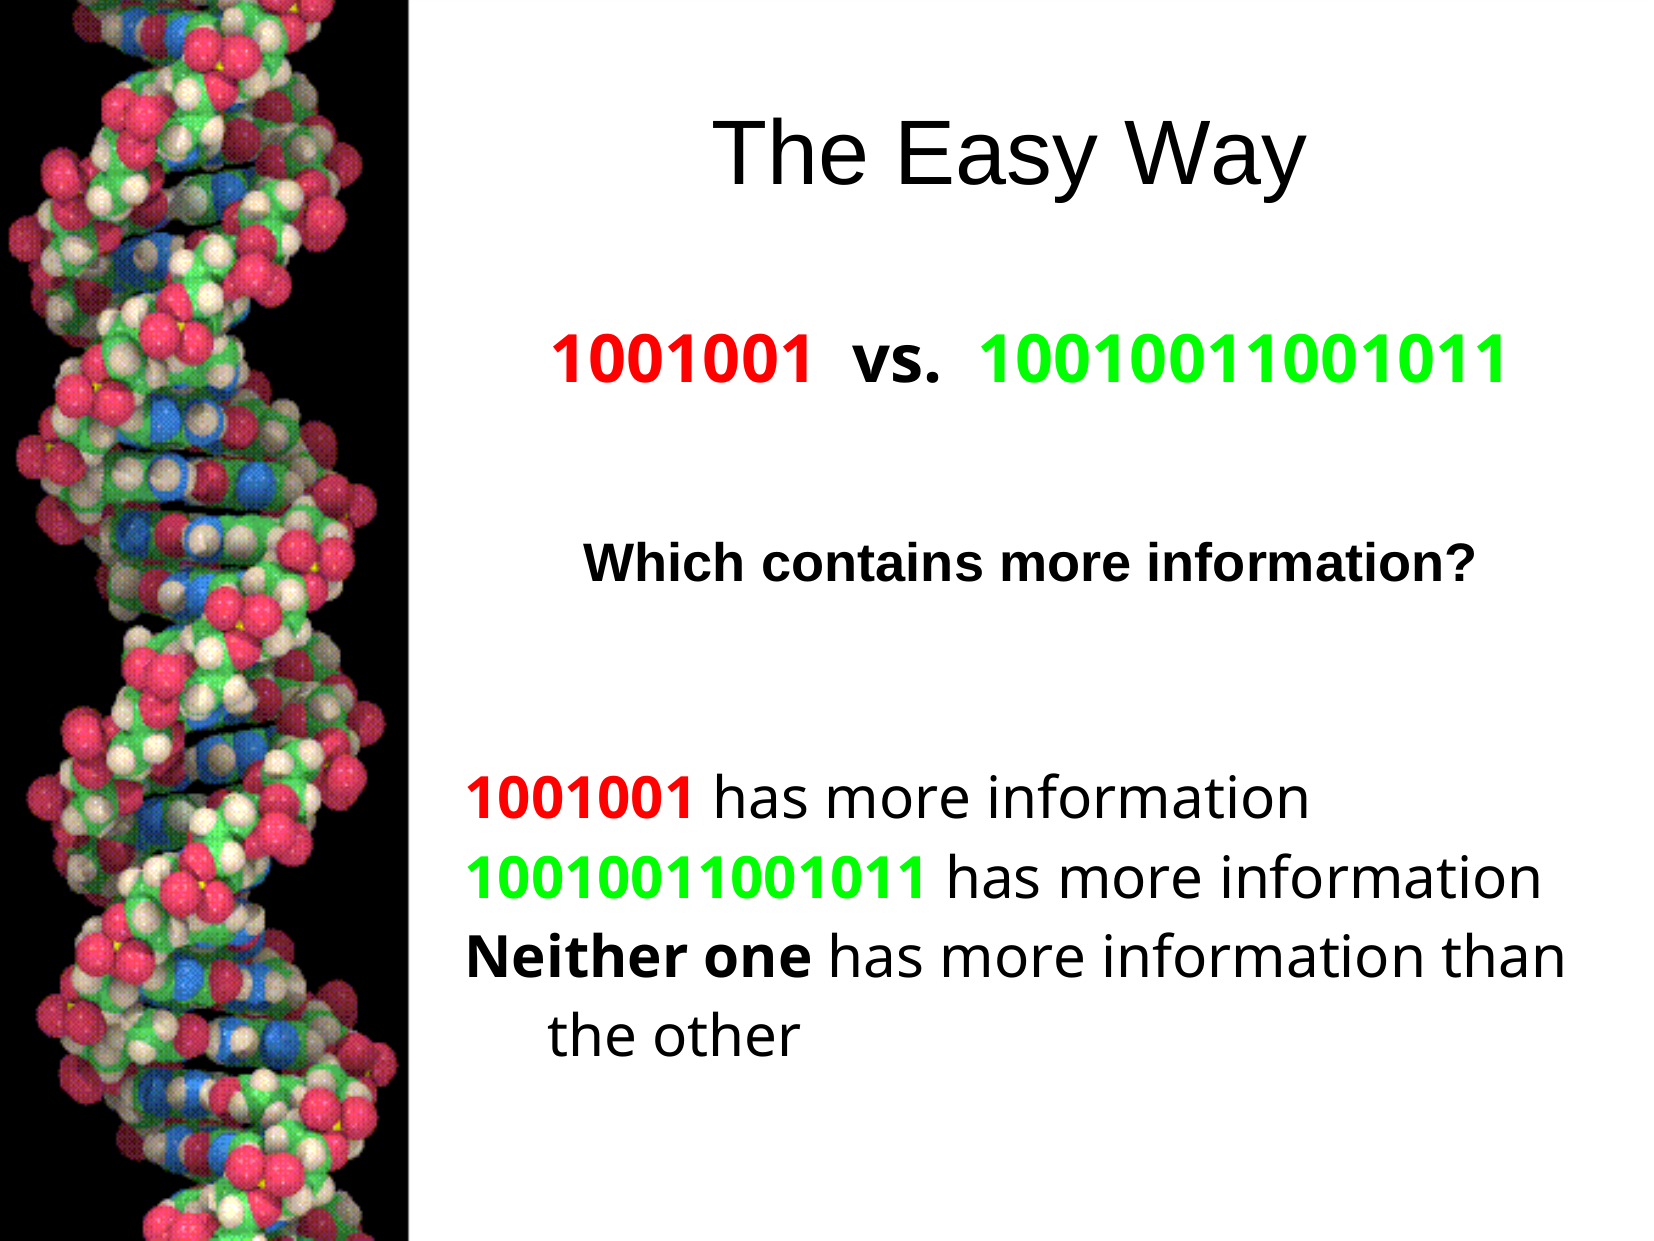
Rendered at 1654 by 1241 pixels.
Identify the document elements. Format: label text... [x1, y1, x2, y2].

text_box Which contains more information? [450, 525, 1613, 602]
title The Easy Way [450, 49, 1571, 257]
picture [0, 0, 1654, 1241]
text_box 1001001 vs. 10010011001011 [450, 262, 1613, 451]
text_box 1001001 has more information 10010011001011 has more information Neither one has more information than the other [450, 749, 1613, 1116]
